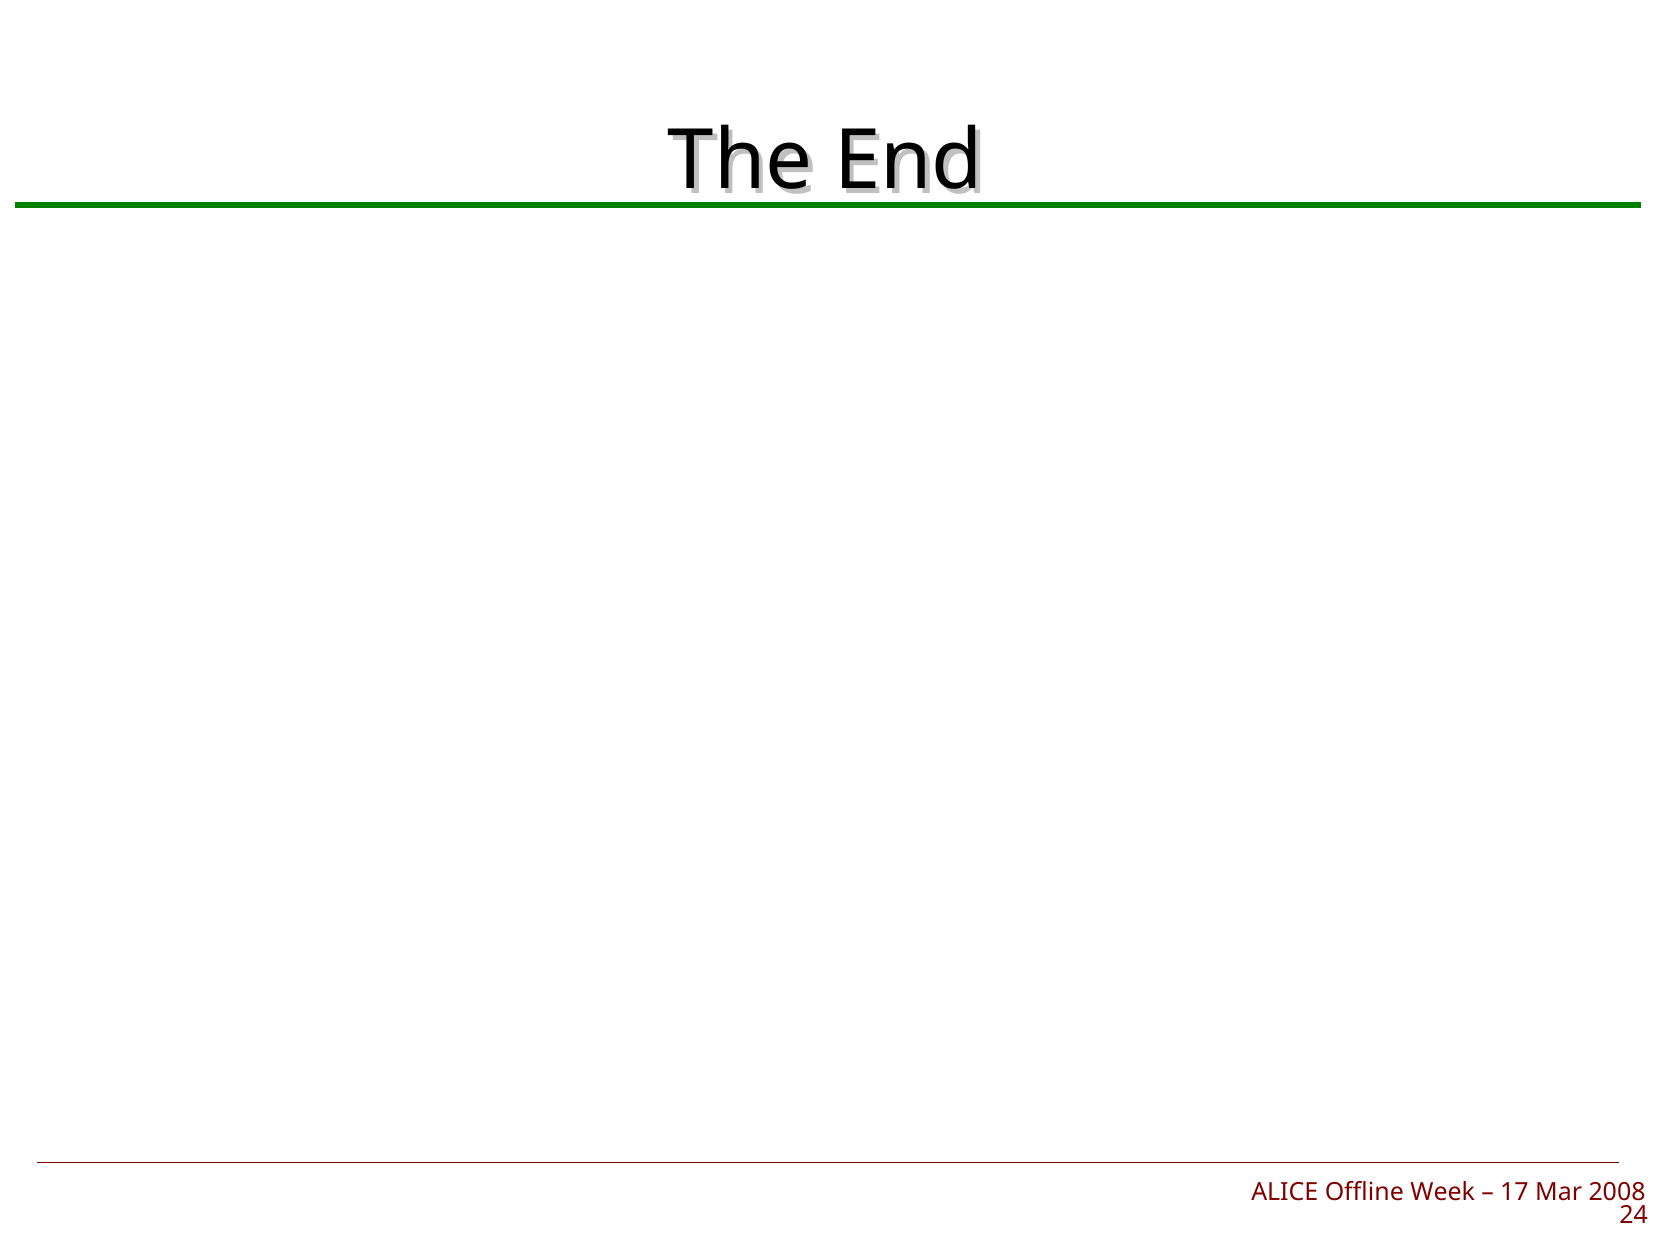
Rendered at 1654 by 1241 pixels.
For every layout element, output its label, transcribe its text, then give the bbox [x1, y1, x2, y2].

title The End [119, 52, 1532, 261]
